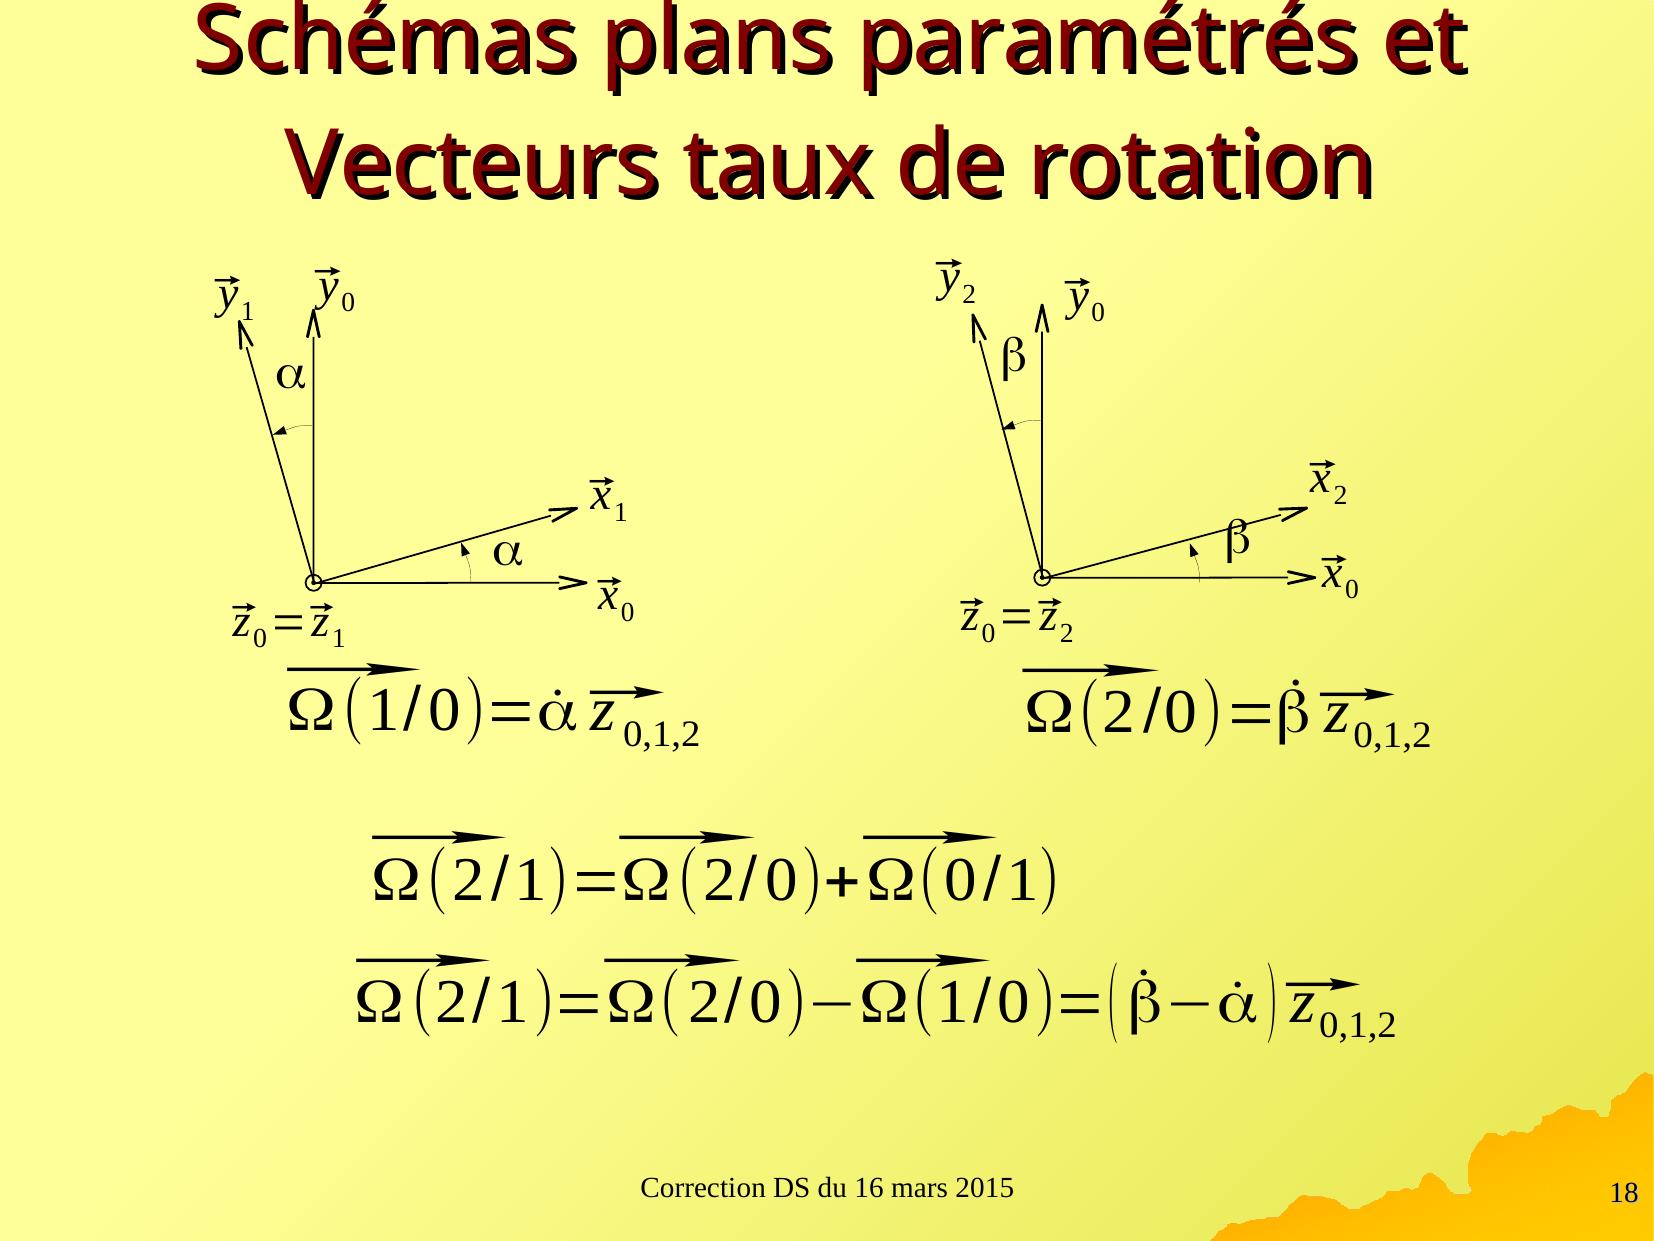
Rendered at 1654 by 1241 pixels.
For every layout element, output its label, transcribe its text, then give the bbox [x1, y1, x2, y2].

chart [991, 662, 1449, 758]
chart [257, 660, 716, 756]
chart [583, 569, 646, 629]
chart [301, 259, 366, 319]
chart [1051, 270, 1116, 330]
chart [946, 590, 1086, 650]
chart [200, 268, 265, 328]
chart [576, 469, 639, 529]
chart [325, 952, 1415, 1048]
text_box a [260, 346, 327, 423]
chart [1295, 452, 1360, 512]
text_box b [1210, 511, 1277, 588]
text_box b [985, 329, 1053, 406]
chart [922, 251, 988, 311]
text_box a [477, 523, 544, 600]
chart [1307, 546, 1371, 606]
chart [218, 595, 357, 655]
title Schémas plans paramétrés et Vecteurs taux de rotation [85, 0, 1574, 224]
chart [341, 829, 1078, 916]
